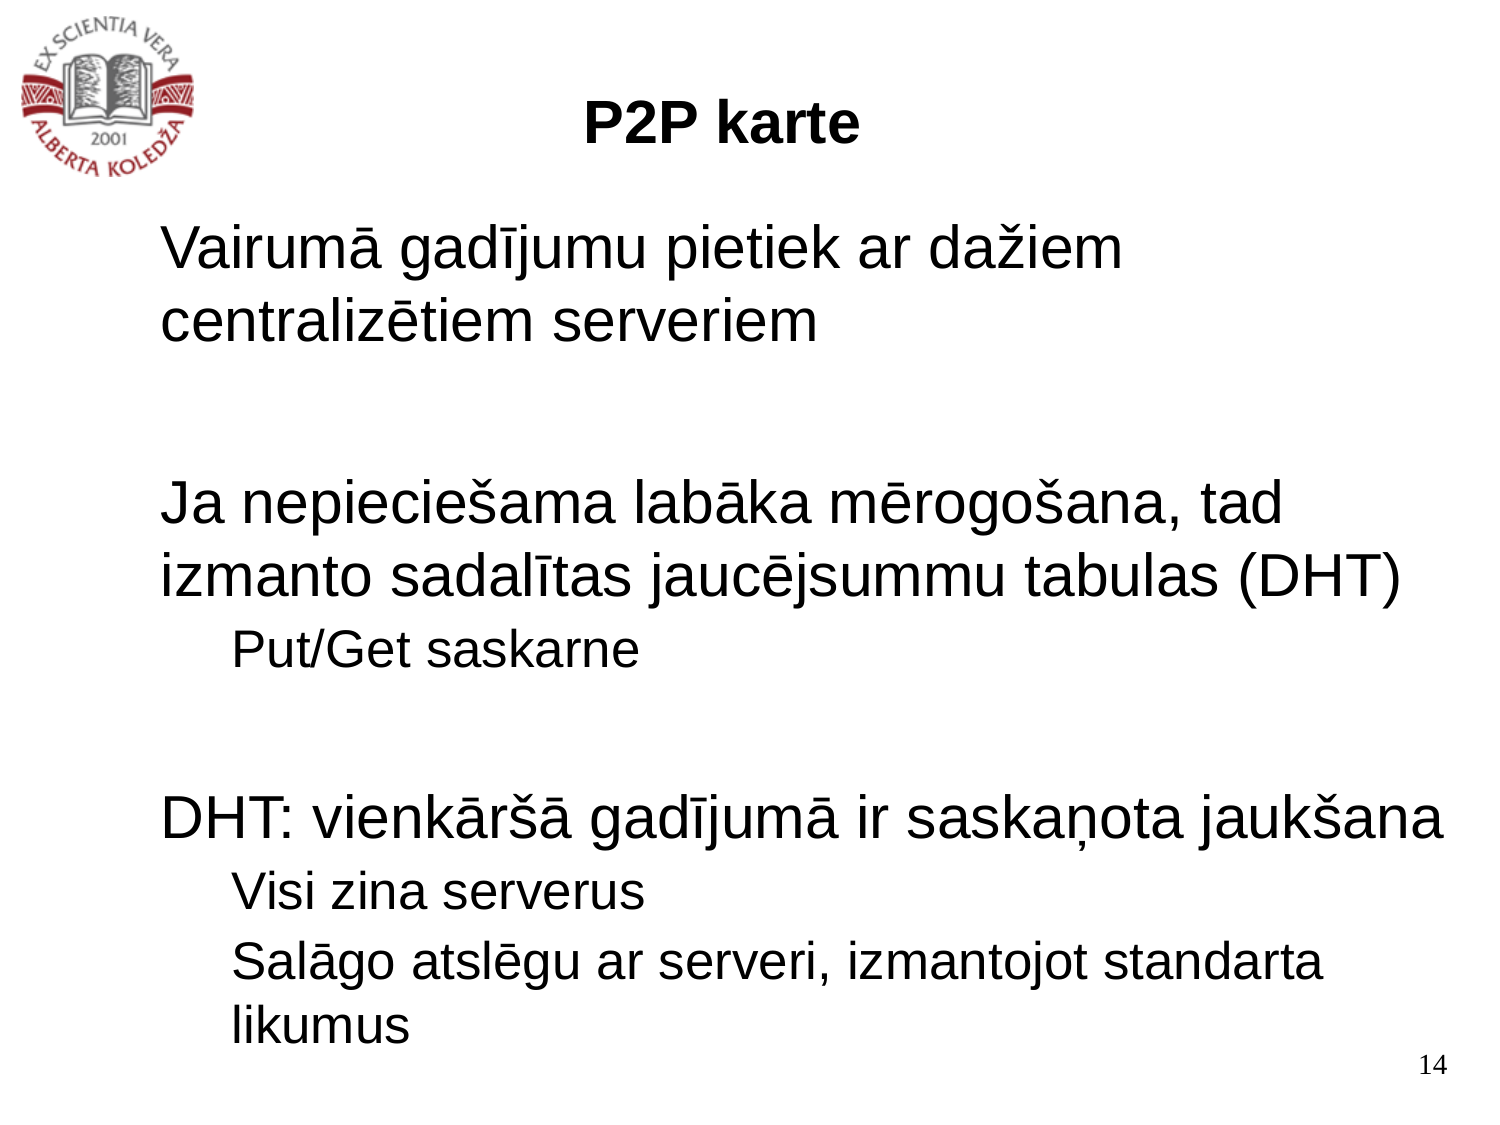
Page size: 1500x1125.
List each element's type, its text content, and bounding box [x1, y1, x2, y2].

picture [21, 16, 194, 177]
title P2P karte [50, 62, 1374, 175]
text_box <skaitlis> [1312, 1037, 1463, 1101]
list Vairumā gadījumu pietiek ar dažiem centralizētiem serveriem Ja nepieciešama labāka mērogošana, tad izmanto sadalītas jaucējsummu tabulas (DHT) Put/Get saskarne DHT: vienkāršā gadījumā ir saskaņota jaukšana Visi zina serverus Salāgo atslēgu ar serveri, izmantojot standarta likumus [74, 200, 1463, 1101]
